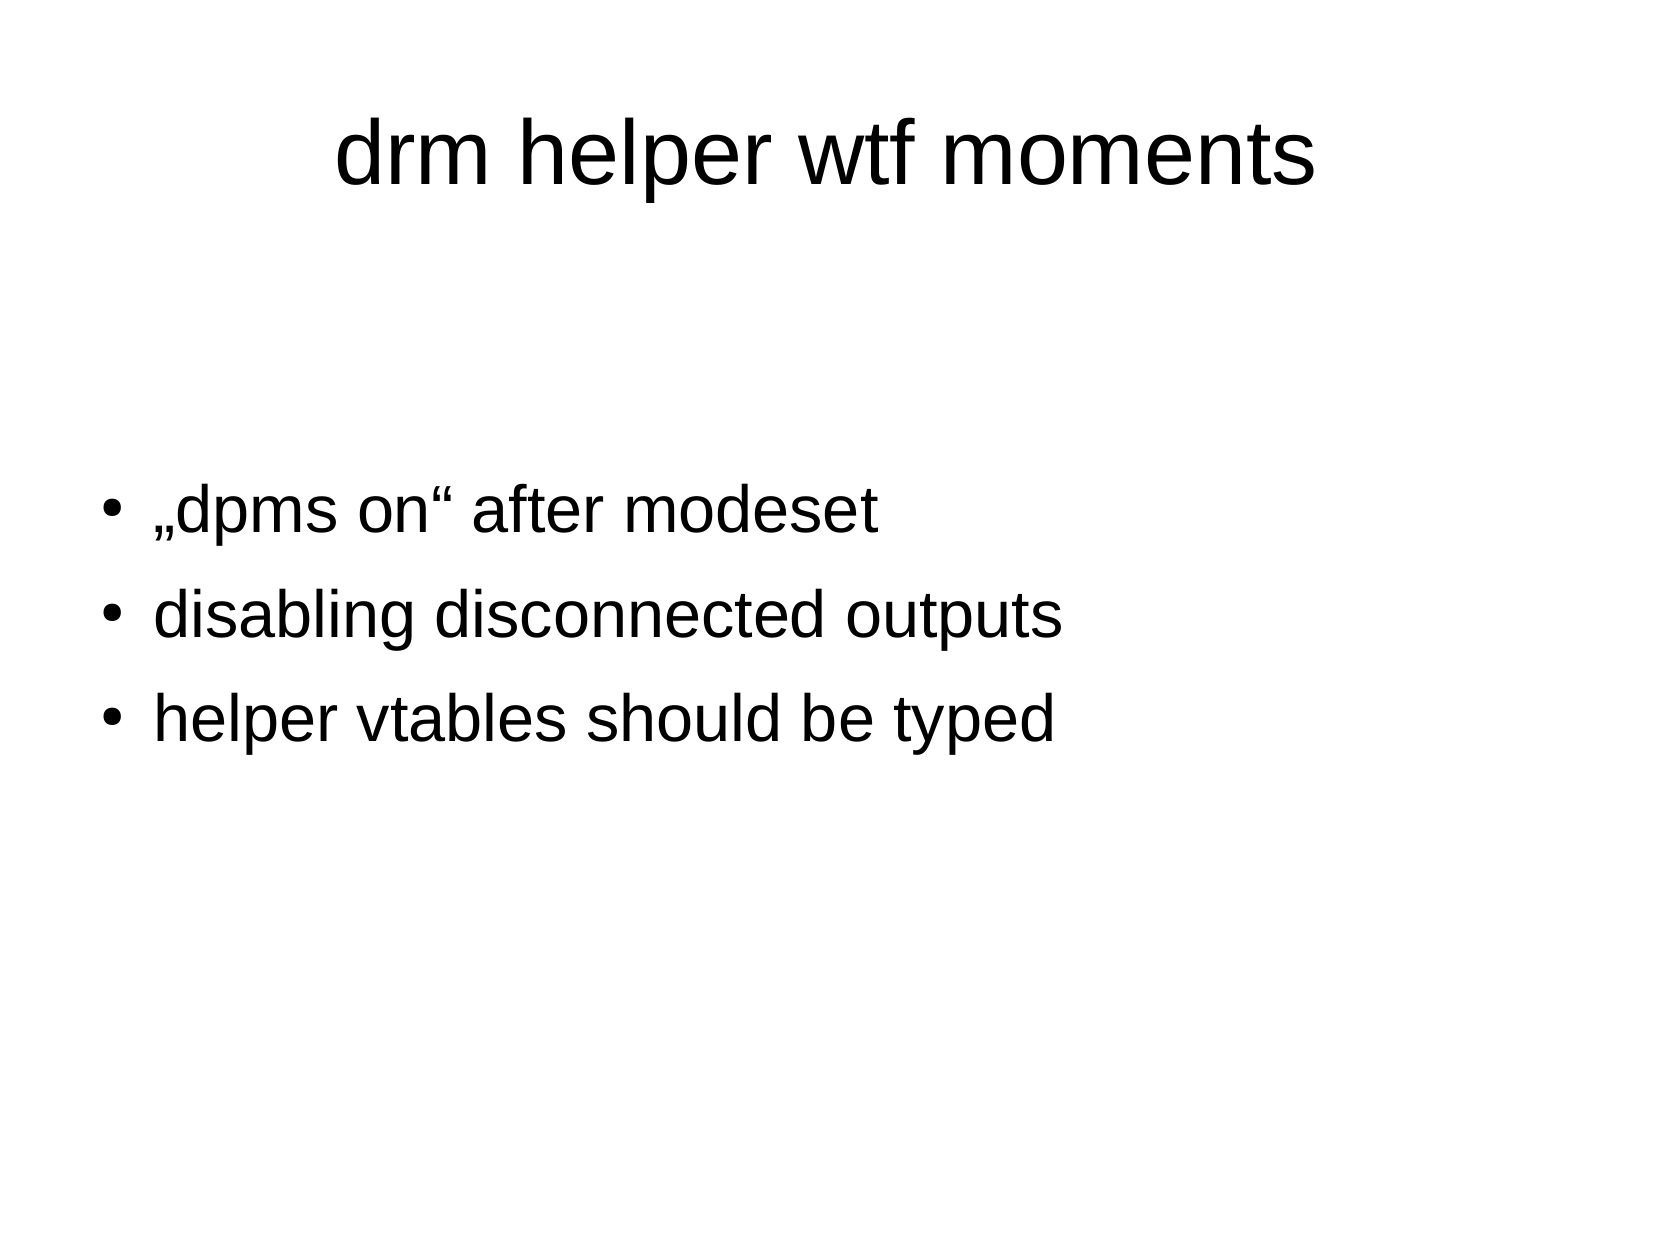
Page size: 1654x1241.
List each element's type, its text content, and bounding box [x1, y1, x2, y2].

list „dpms on“ after modeset disabling disconnected outputs helper vtables should be typed [82, 472, 1571, 1109]
title drm helper wtf moments [82, 49, 1571, 257]
